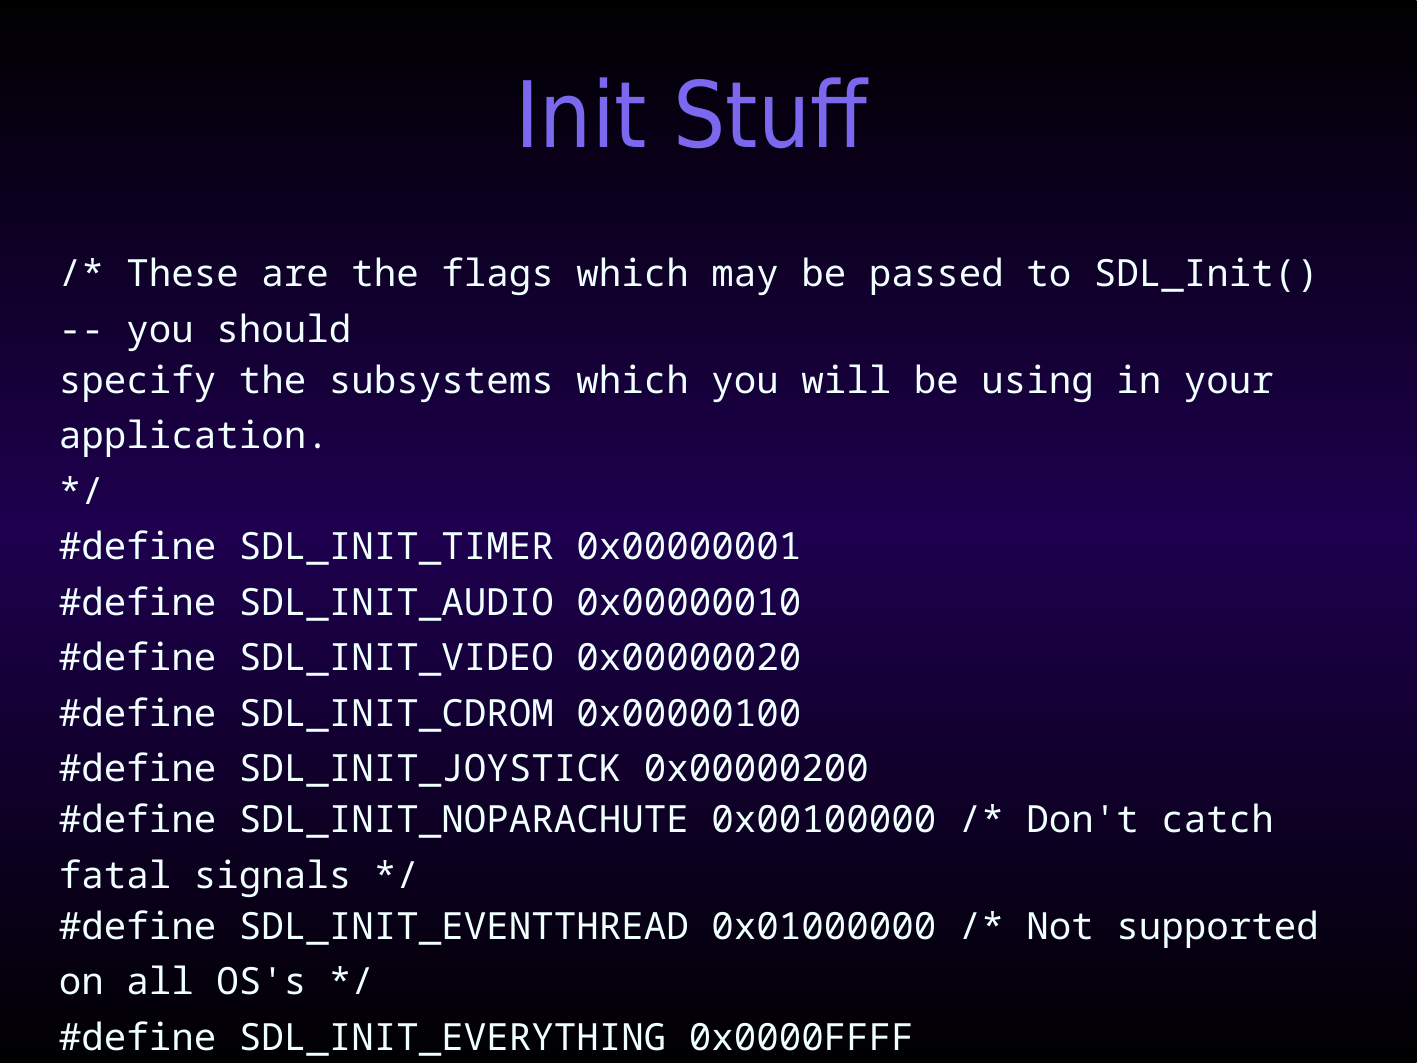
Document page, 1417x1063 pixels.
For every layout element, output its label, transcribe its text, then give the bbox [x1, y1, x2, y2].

text_box /* These are the flags which may be passed to SDL_Init() -- you should specify the subsystems which you will be using in your application. */ #define SDL_INIT_TIMER 0x00000001 #define SDL_INIT_AUDIO 0x00000010 #define SDL_INIT_VIDEO 0x00000020 #define SDL_INIT_CDROM 0x00000100 #define SDL_INIT_JOYSTICK 0x00000200 #define SDL_INIT_NOPARACHUTE 0x00100000 /* Don't catch fatal signals */ #define SDL_INIT_EVENTTHREAD 0x01000000 /* Not supported on all OS's */ #define SDL_INIT_EVERYTHING 0x0000FFFF [58, 246, 1330, 1063]
text_box Init Stuff [62, 62, 1334, 170]
